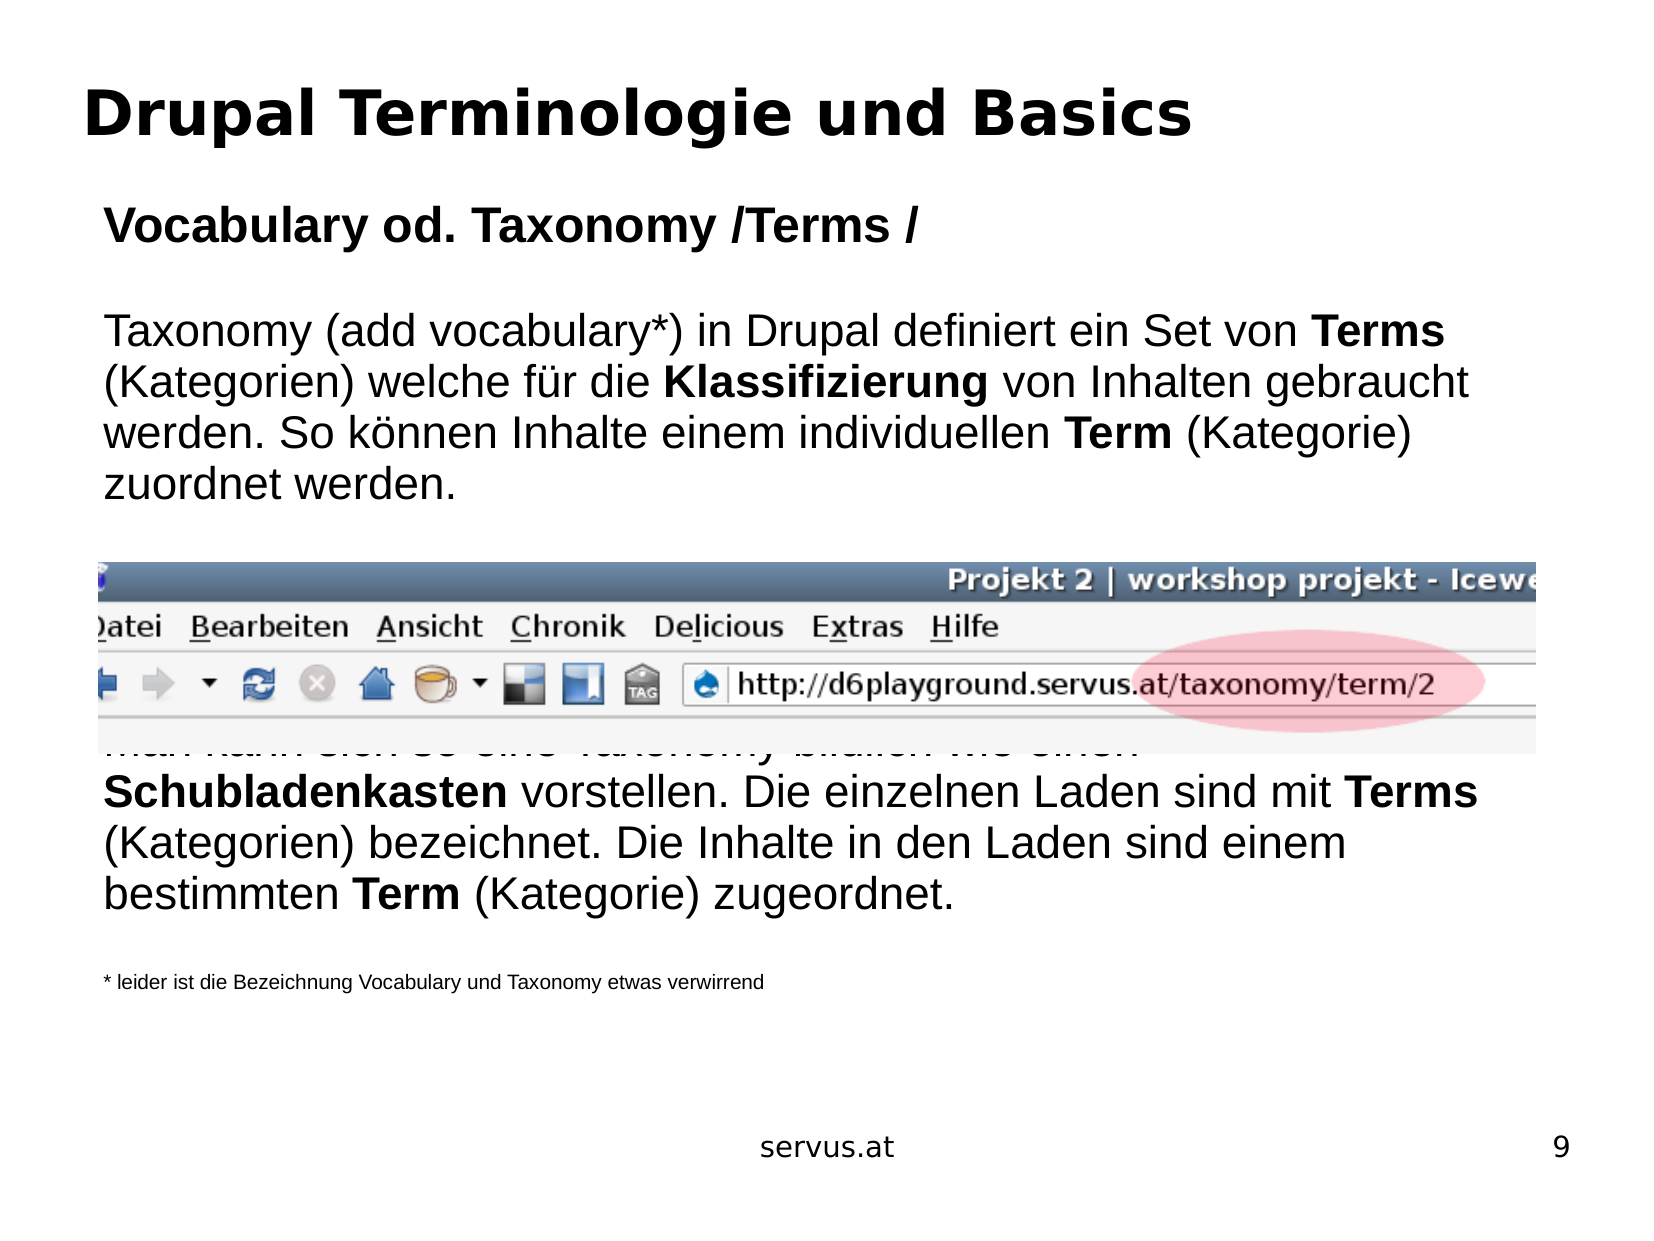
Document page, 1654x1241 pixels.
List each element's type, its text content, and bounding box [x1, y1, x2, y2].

title Drupal Terminologie und Basics [82, 49, 1571, 178]
picture [98, 562, 1536, 754]
text_box Vocabulary od. Taxonomy /Terms / Taxonomy (add vocabulary*) in Drupal definiert ein Set von Terms (Kategorien) welche für die Klassifizierung von Inhalten gebraucht werden. So können Inhalte einem individuellen Term (Kategorie) zuordnet werden. Man kann sich so eine Taxonomy bildlich wie einen Schubladenkasten vorstellen. Die einzelnen Laden sind mit Terms (Kategorien) bezeichnet. Die Inhalte in den Laden sind einem bestimmten Term (Kategorie) zugeordnet. * leider ist die Bezeichnung Vocabulary und Taxonomy etwas verwirrend [88, 190, 1565, 1241]
